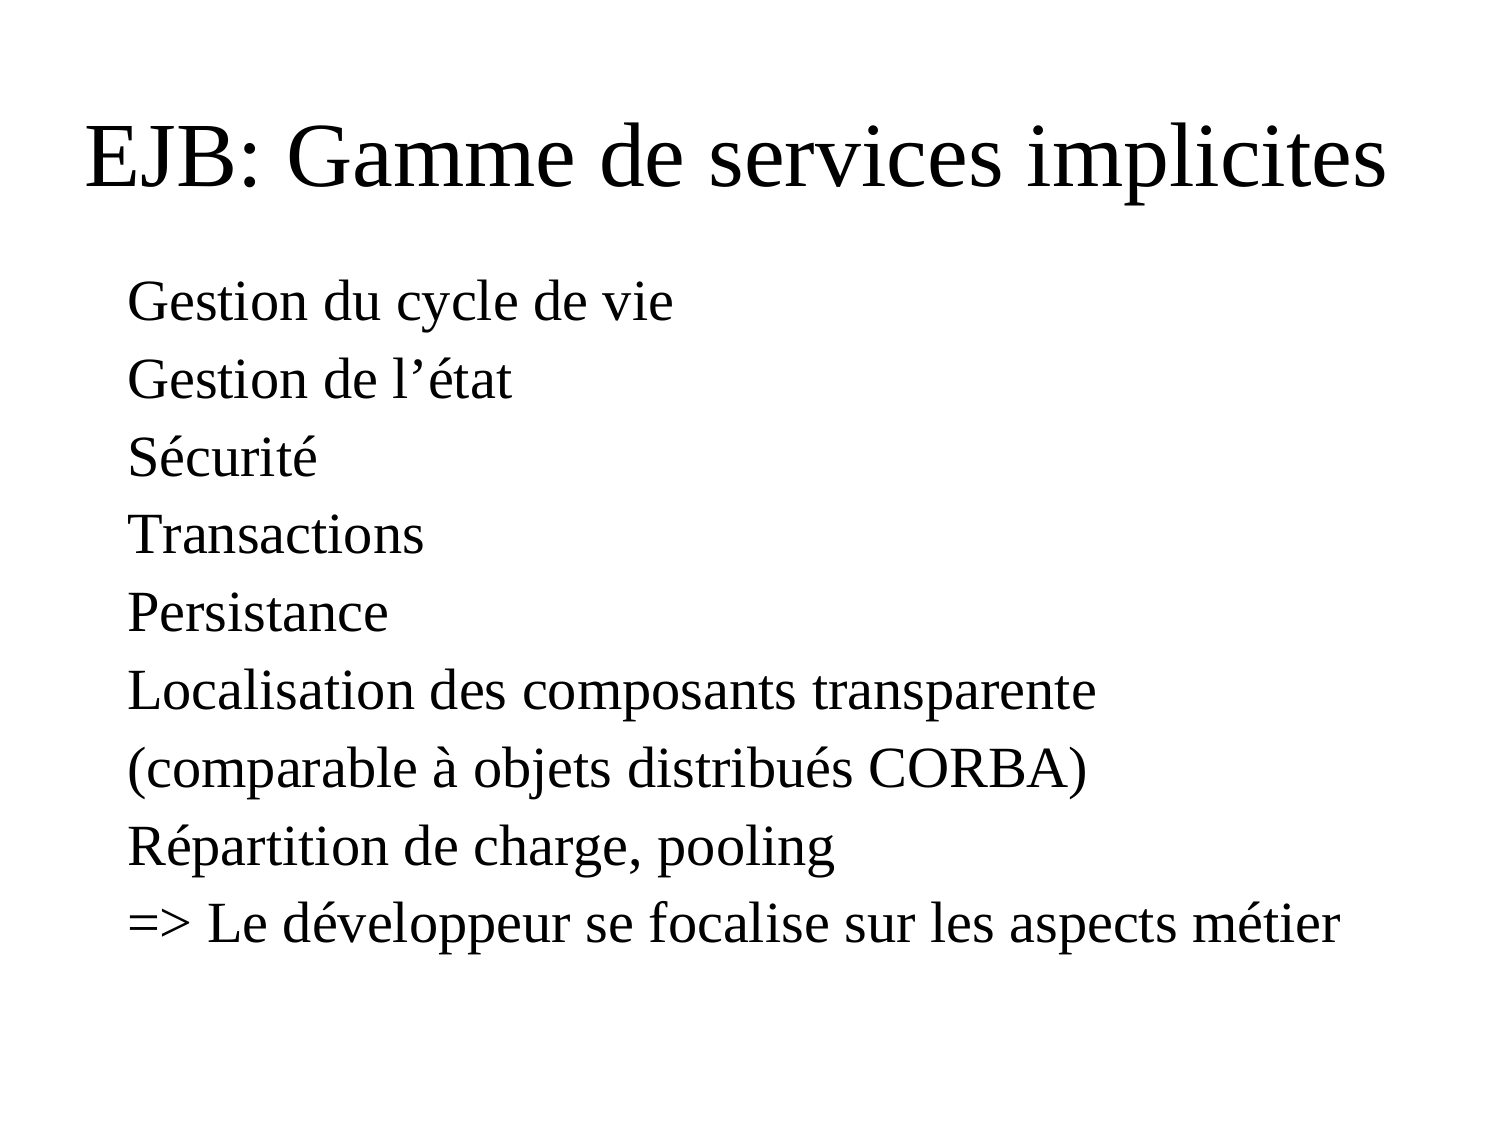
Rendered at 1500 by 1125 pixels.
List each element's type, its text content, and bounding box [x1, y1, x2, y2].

list Gestion du cycle de vie Gestion de l’état Sécurité Transactions Persistance Localisation des composants transparente (comparable à objets distribués CORBA) Répartition de charge, pooling => Le développeur se focalise sur les aspects métier [112, 262, 1388, 1030]
title EJB: Gamme de services implicites [50, 62, 1426, 250]
